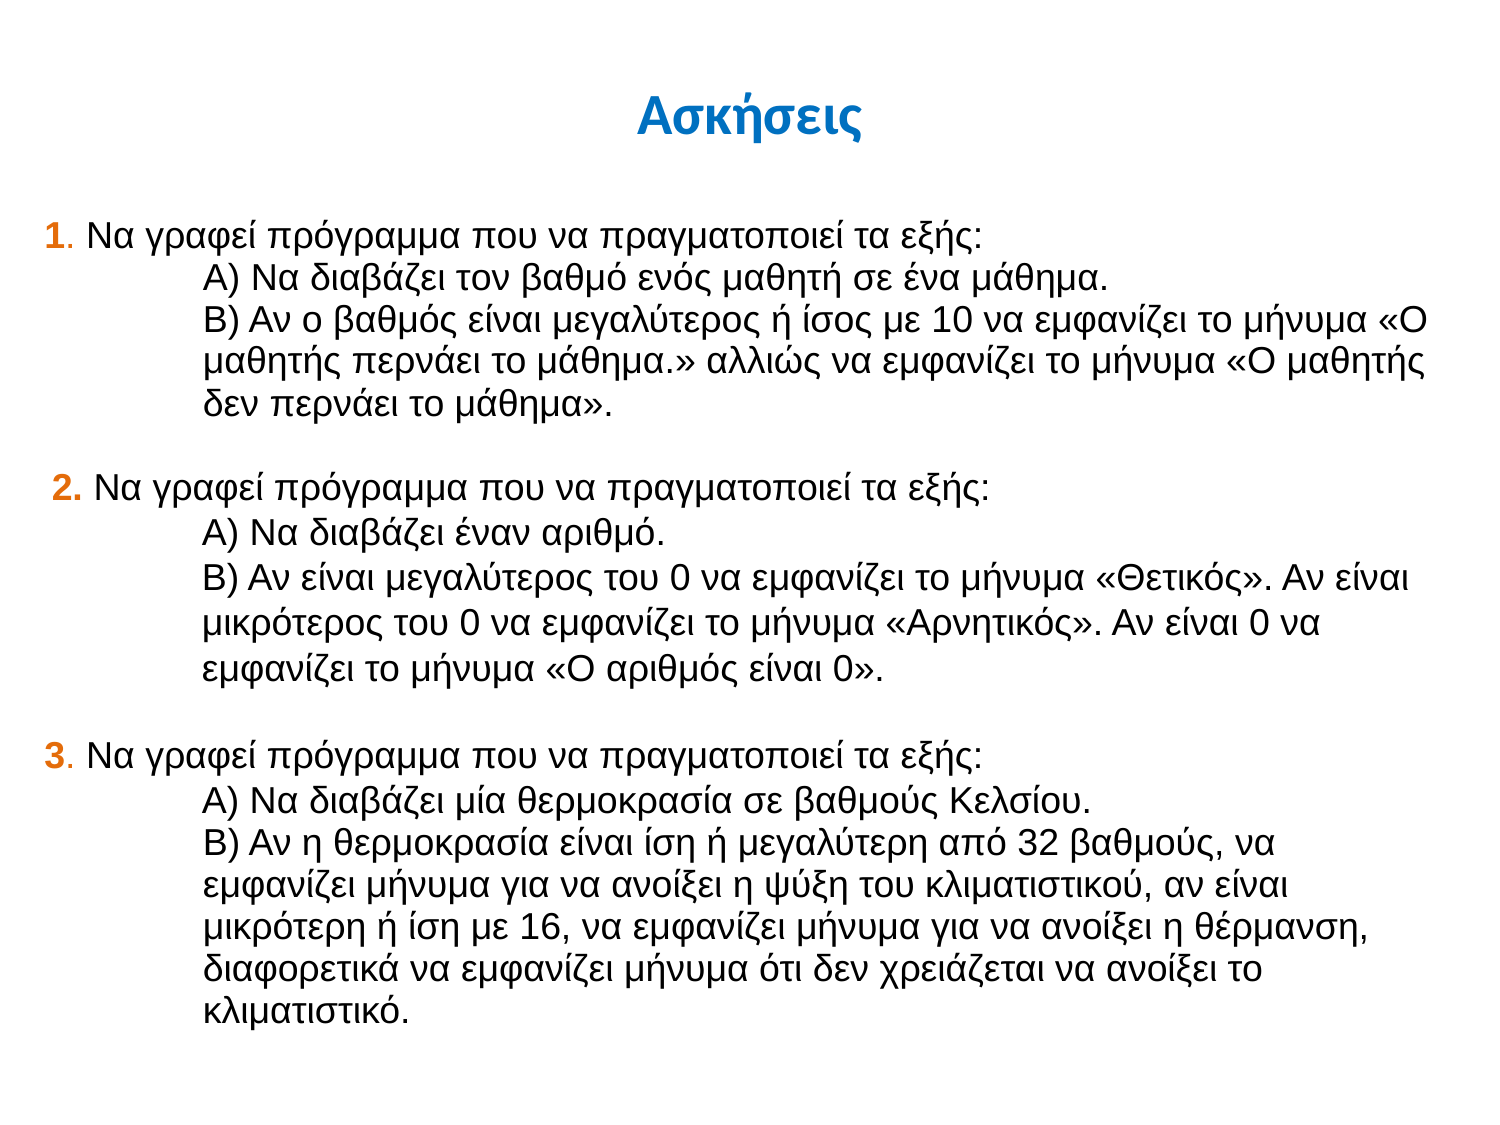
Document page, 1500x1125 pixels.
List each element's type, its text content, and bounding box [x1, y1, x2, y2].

title Ασκήσεις [75, 45, 1426, 178]
text_box 1. Να γραφεί πρόγραμμα που να πραγματοποιεί τα εξής: Α) Να διαβάζει τoν βαθμό ενός μαθητή σε ένα μάθημα. Β) Αν ο βαθμός είναι μεγαλύτερος ή ίσος με 10 να εμφανίζει το μήνυμα «Ο μαθητής περνάει το μάθημα.» αλλιώς να εμφανίζει το μήνυμα «Ο μαθητής δεν περνάει το μάθημα». 2. Να γραφεί πρόγραμμα που να πραγματοποιεί τα εξής: Α) Να διαβάζει έναν αριθμό. Β) Αν είναι μεγαλύτερος του 0 να εμφανίζει το μήνυμα «Θετικός». Αν είναι μικρότερος του 0 να εμφανίζει το μήνυμα «Αρνητικός». Αν είναι 0 να εμφανίζει το μήνυμα «Ο αριθμός είναι 0». 3. Να γραφεί πρόγραμμα που να πραγματοποιεί τα εξής: Α) Να διαβάζει μία θερμοκρασία σε βαθμούς Κελσίου. Β) Αν η θερμοκρασία είναι ίση ή μεγαλύτερη από 32 βαθμούς, να εμφανίζει μήνυμα για να ανοίξει η ψύξη του κλιματιστικού, αν είναι μικρότερη ή ίση με 16, να εμφανίζει μήνυμα για να ανοίξει η θέρμανση, διαφορετικά να εμφανίζει μήνυμα ότι δεν χρειάζεται να ανοίξει το κλιματιστικό. [29, 206, 1477, 1040]
